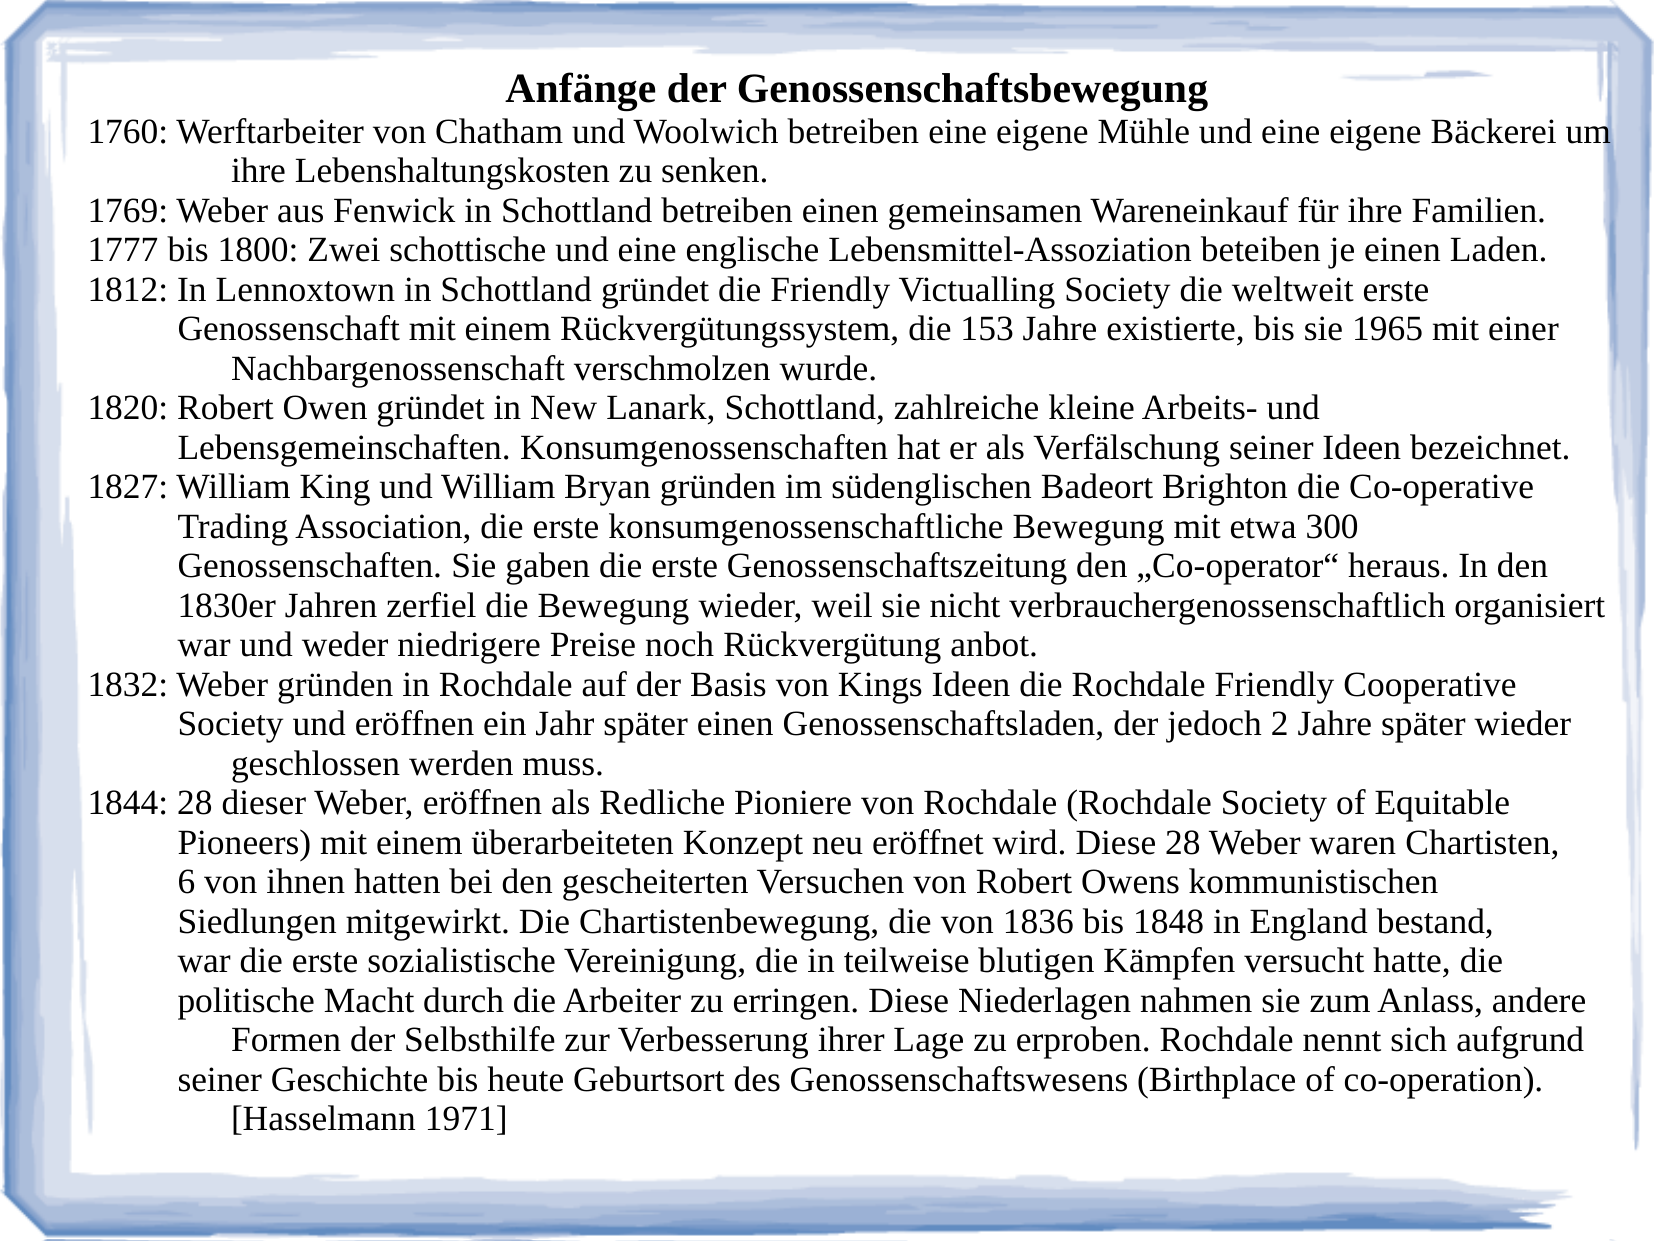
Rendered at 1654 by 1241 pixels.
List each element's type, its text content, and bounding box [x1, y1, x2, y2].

picture [0, 0, 1654, 1241]
text_box Anfänge der Genossenschaftsbewegung 1760: Werftarbeiter von Chatham und Woolwich betreiben eine eigene Mühle und eine eigene Bäckerei um ihre Lebenshaltungskosten zu senken. 1769: Weber aus Fenwick in Schottland betreiben einen gemeinsamen Wareneinkauf für ihre Familien. 1777 bis 1800: Zwei schottische und eine englische Lebensmittel-Assoziation beteiben je einen Laden. 1812: In Lennoxtown in Schottland gründet die Friendly Victualling Society die weltweit erste Genossenschaft mit einem Rückvergütungssystem, die 153 Jahre existierte, bis sie 1965 mit einer Nachbargenossenschaft verschmolzen wurde. 1820: Robert Owen gründet in New Lanark, Schottland, zahlreiche kleine Arbeits- und Lebensgemeinschaften. Konsumgenossenschaften hat er als Verfälschung seiner Ideen bezeichnet. 1827: William King und William Bryan gründen im südenglischen Badeort Brighton die Co-operative Trading Association, die erste konsumgenossenschaftliche Bewegung mit etwa 300 Genossenschaften. Sie gaben die erste Genossenschaftszeitung den „Co-operator“ heraus. In den 1830er Jahren zerfiel die Bewegung wieder, weil sie nicht verbrauchergenossenschaftlich organisiert war und weder niedrigere Preise noch Rückvergütung anbot. 1832: Weber gründen in Rochdale auf der Basis von Kings Ideen die Rochdale Friendly Cooperative Society und eröffnen ein Jahr später einen Genossenschaftsladen, der jedoch 2 Jahre später wieder geschlossen werden muss. 1844: 28 dieser Weber, eröffnen als Redliche Pioniere von Rochdale (Rochdale Society of Equitable Pioneers) mit einem überarbeiteten Konzept neu eröffnet wird. Diese 28 Weber waren Chartisten, 6 von ihnen hatten bei den gescheiterten Versuchen von Robert Owens kommunistischen Siedlungen mitgewirkt. Die Chartistenbewegung, die von 1836 bis 1848 in England bestand, war die erste sozialistische Vereinigung, die in teilweise blutigen Kämpfen versucht hatte, die politische Macht durch die Arbeiter zu erringen. Diese Niederlagen nahmen sie zum Anlass, andere Formen der Selbsthilfe zur Verbesserung ihrer Lage zu erproben. Rochdale nennt sich aufgrund seiner Geschichte bis heute Geburtsort des Genossenschaftswesens (Birthplace of co-operation). [Hasselmann 1971] [72, 57, 1642, 1152]
